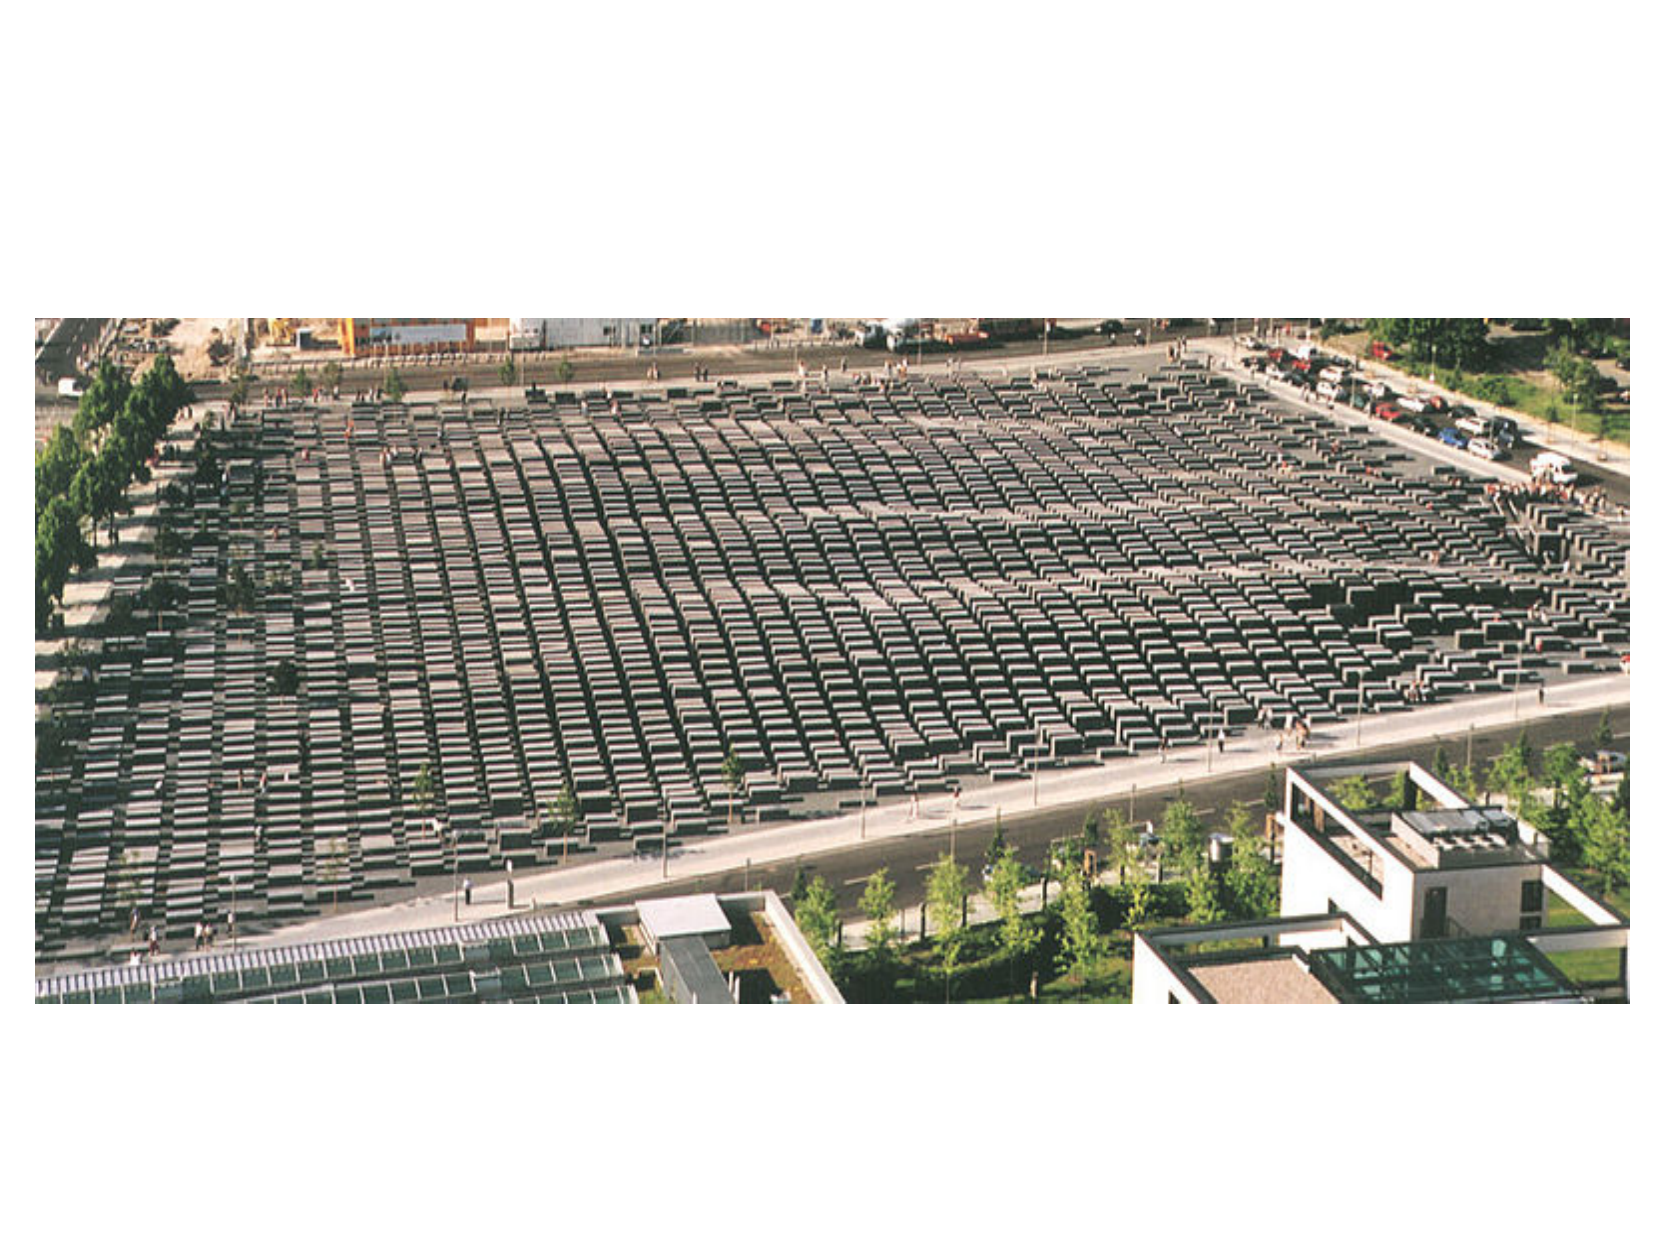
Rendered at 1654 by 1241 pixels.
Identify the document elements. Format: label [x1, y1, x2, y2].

picture [35, 318, 1630, 1004]
